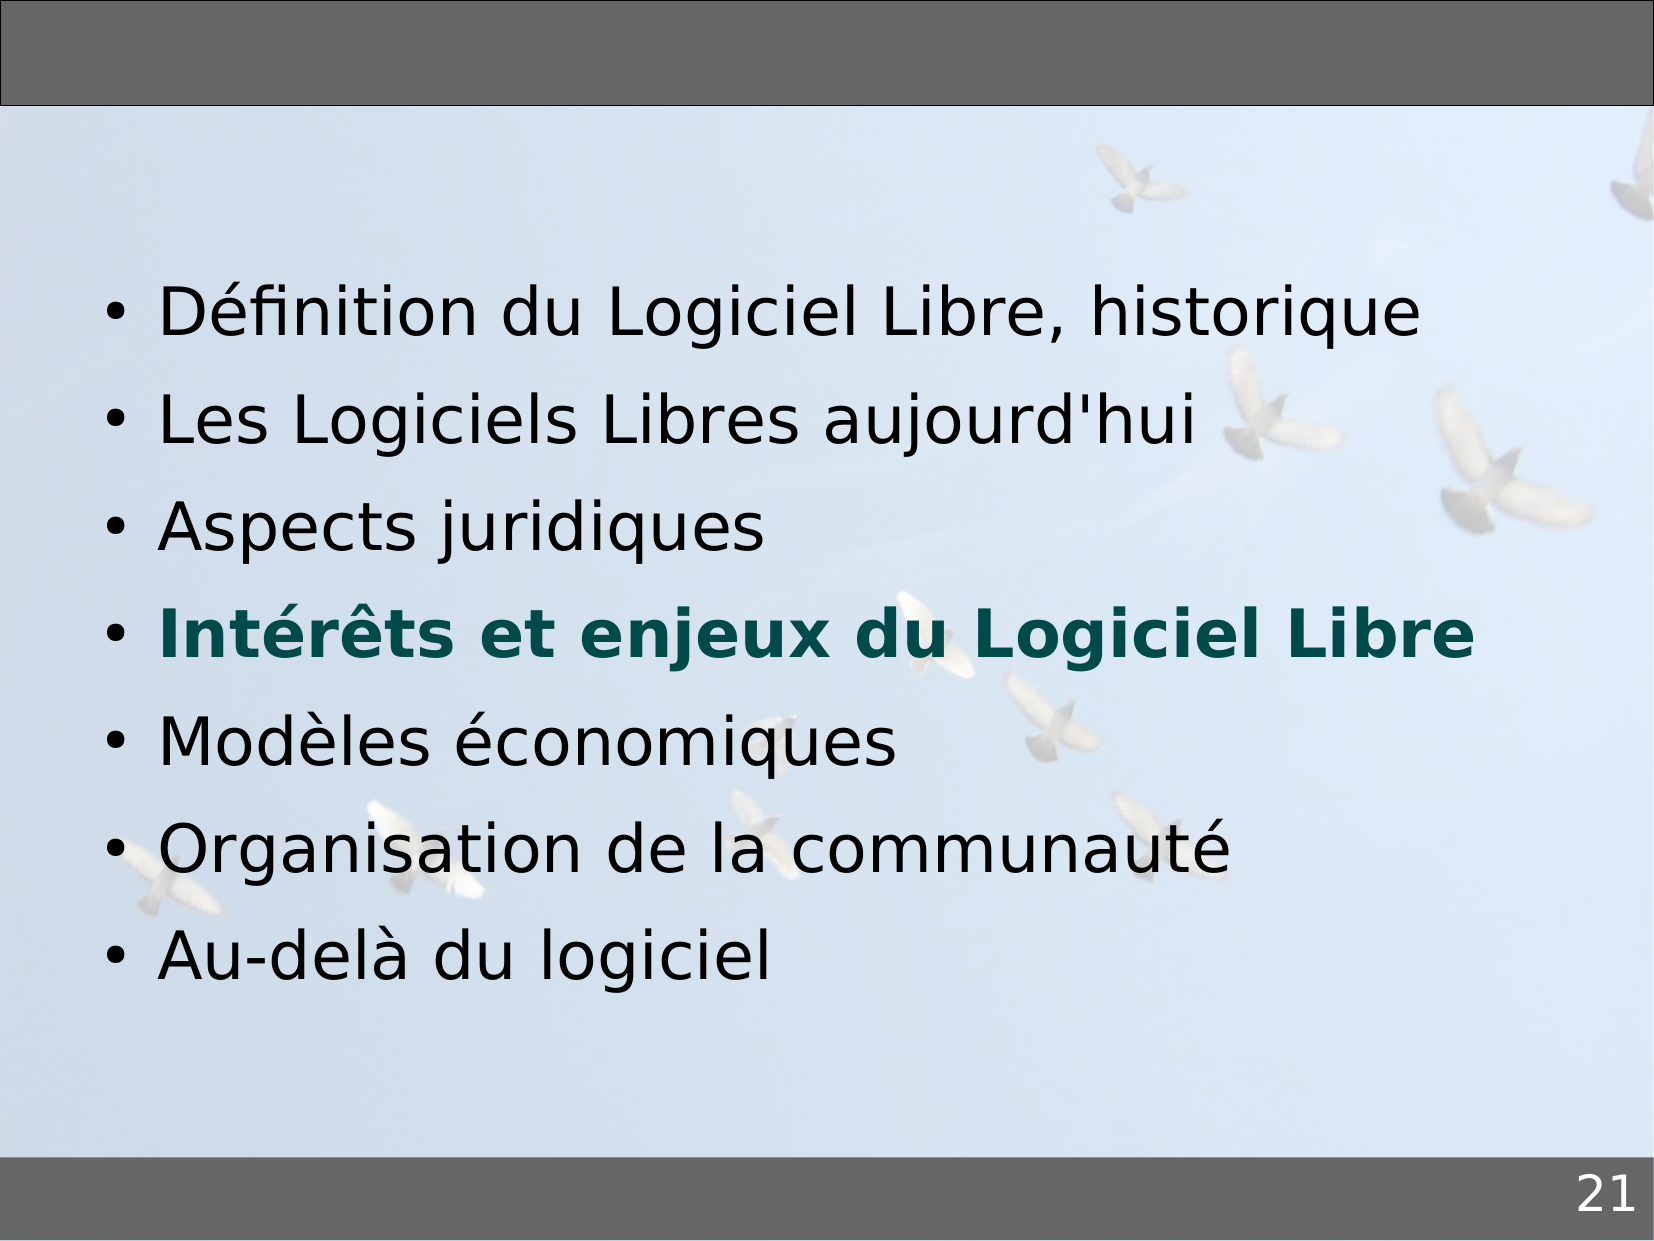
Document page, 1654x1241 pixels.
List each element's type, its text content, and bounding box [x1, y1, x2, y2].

list Définition du Logiciel Libre, historique Les Logiciels Libres aujourd'hui Aspects juridiques Intérêts et enjeux du Logiciel Libre Modèles économiques Organisation de la communauté Au-delà du logiciel [86, 273, 1575, 996]
